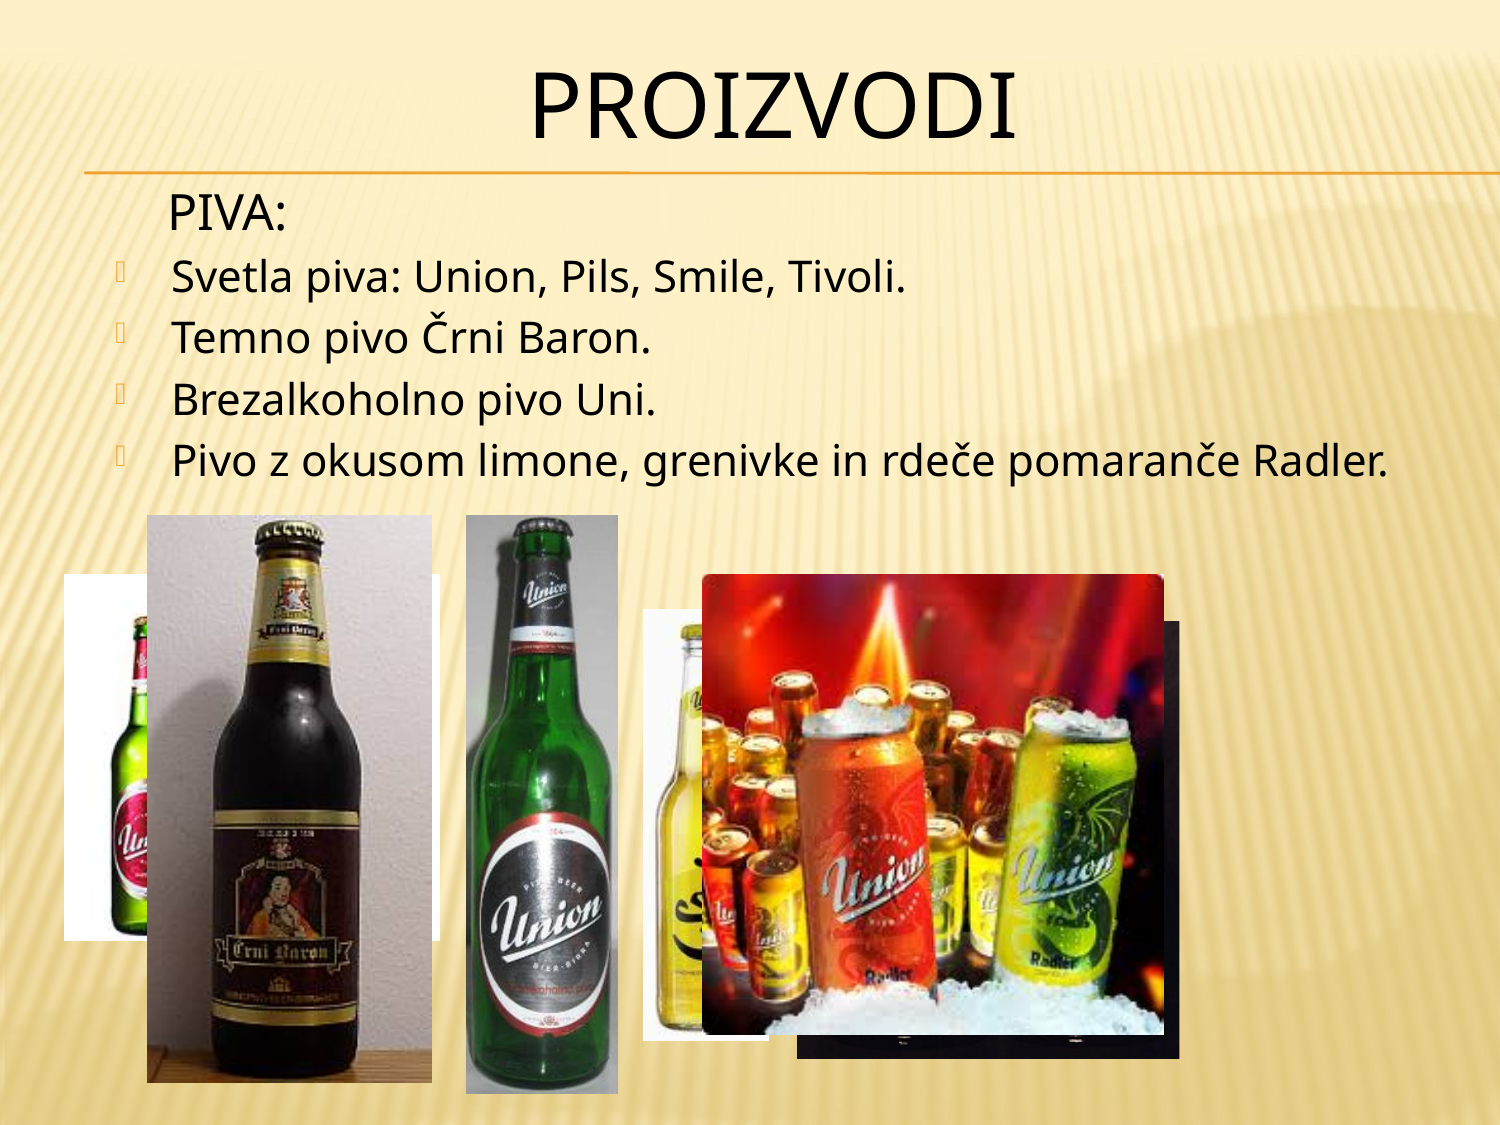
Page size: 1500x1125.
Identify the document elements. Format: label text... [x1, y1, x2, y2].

title PROIZVODI [135, 30, 1411, 172]
picture [0, 0, 1500, 1125]
list PIVA: Svetla piva: Union, Pils, Smile, Tivoli. Temno pivo Črni Baron. Brezalkoholno pivo Uni. Pivo z okusom limone, grenivke in rdeče pomaranče Radler. [100, 172, 1475, 998]
